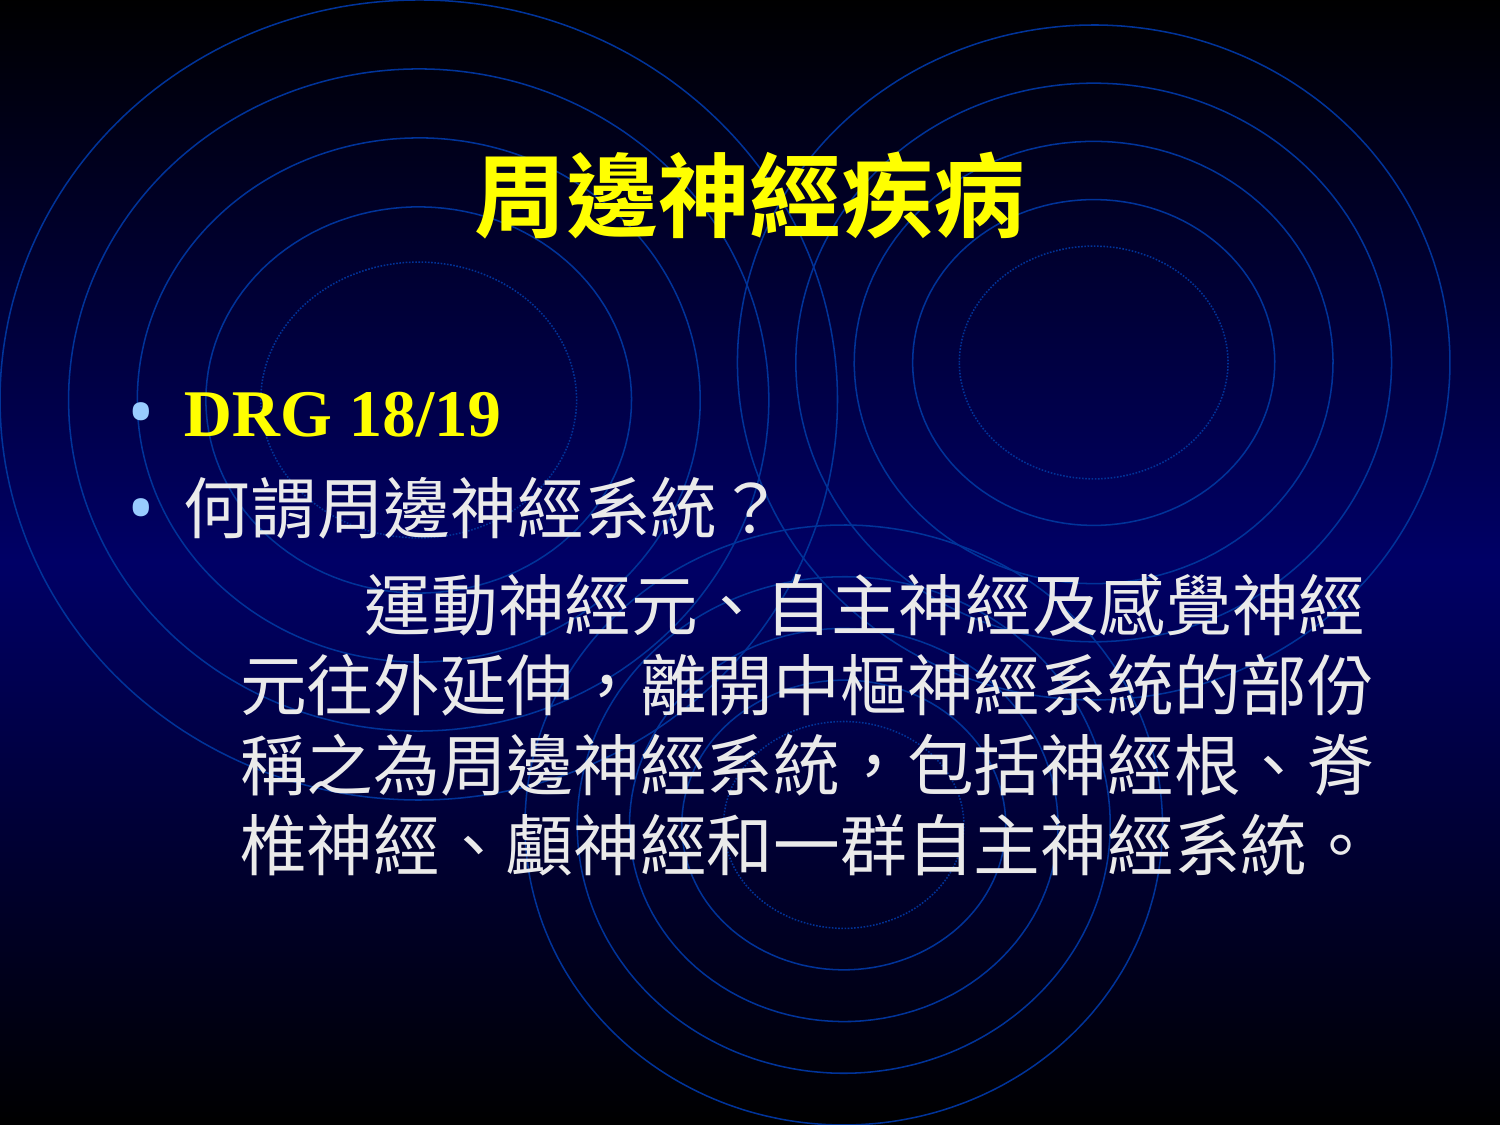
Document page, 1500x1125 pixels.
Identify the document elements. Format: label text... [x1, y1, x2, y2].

title 周邊神經疾病 [112, 99, 1388, 288]
list DRG 18/19 何謂周邊神經系統？ 運動神經元、自主神經及感覺神經元往外延伸，離開中樞神經系統的部份稱之為周邊神經系統，包括神經根、脊椎神經、顱神經和一群自主神經系統。 [112, 362, 1413, 1000]
